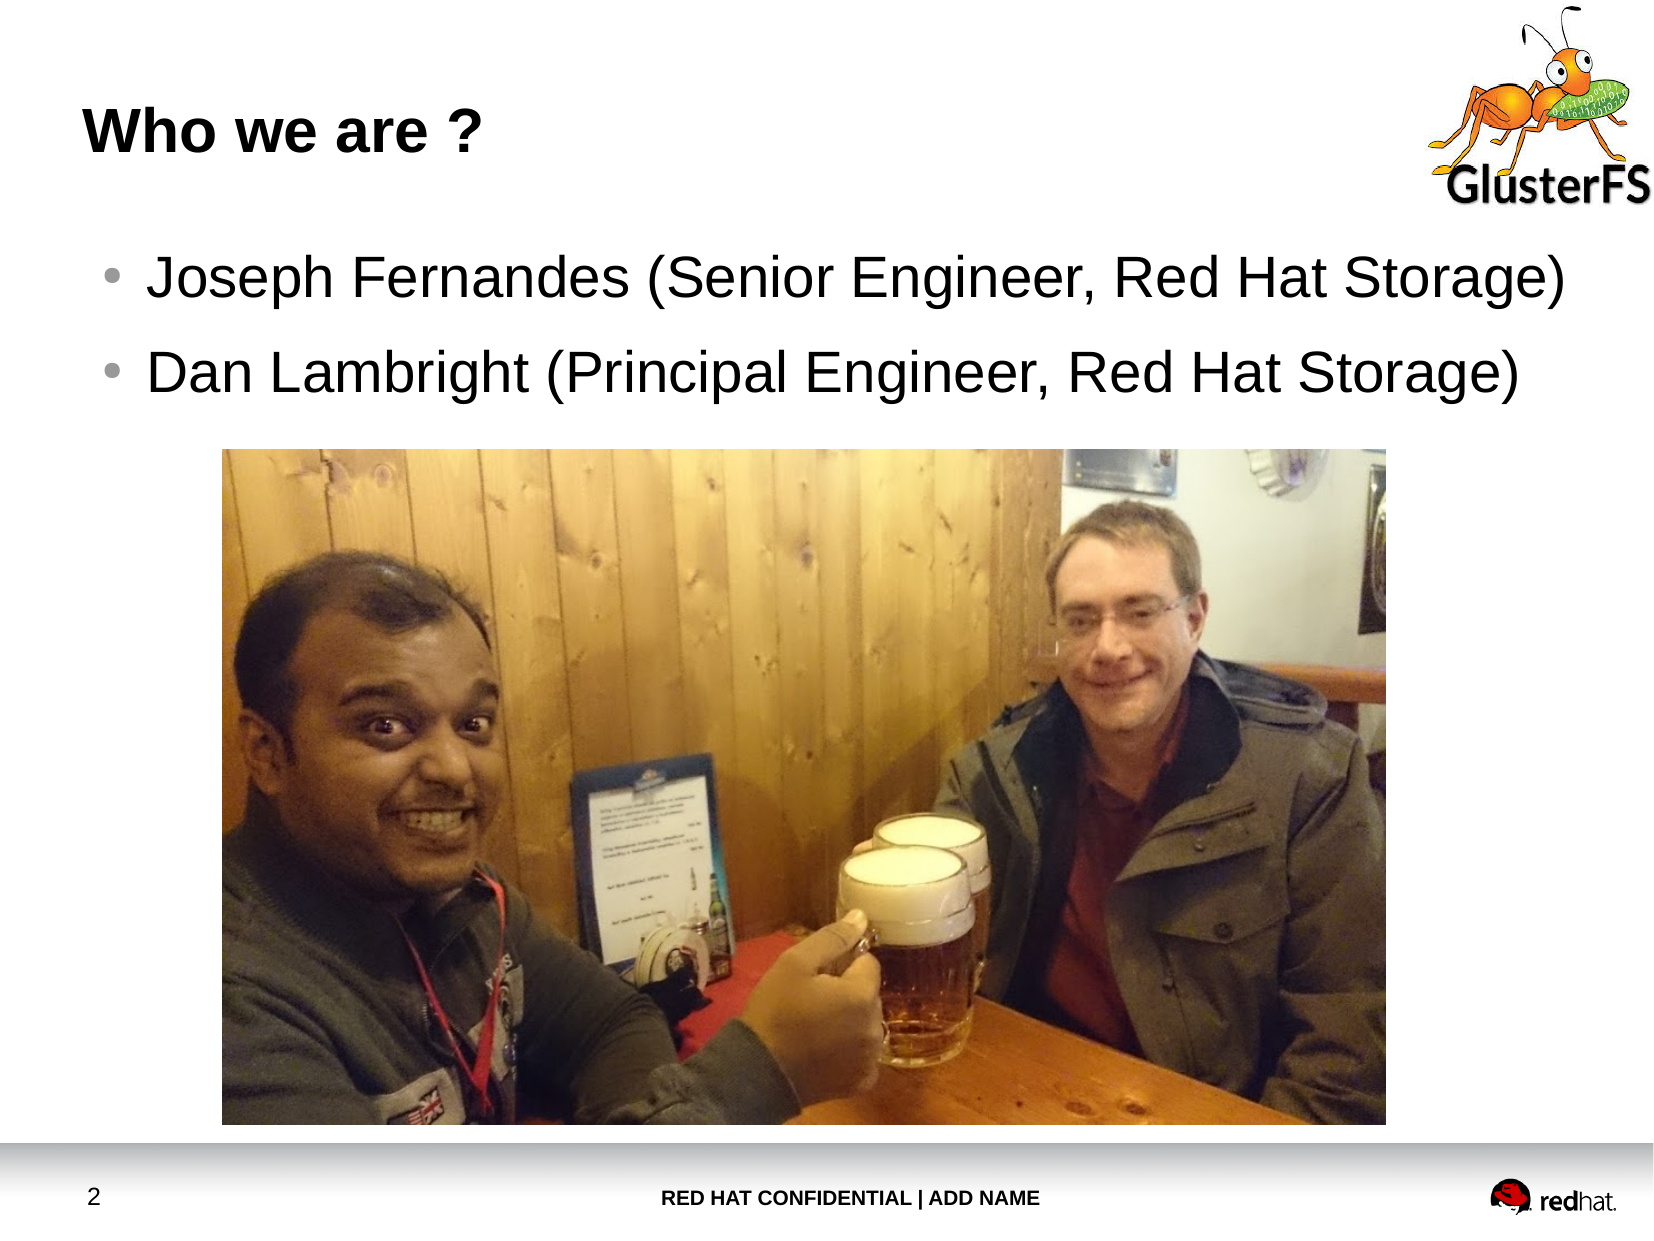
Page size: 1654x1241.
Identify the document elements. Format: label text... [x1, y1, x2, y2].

picture [0, 1143, 1654, 1241]
title Who we are ? [82, 37, 1426, 226]
picture [1425, 4, 1653, 208]
picture [222, 449, 1386, 1126]
list Joseph Fernandes (Senior Engineer, Red Hat Storage) Dan Lambright (Principal Engineer, Red Hat Storage) [86, 244, 1576, 1039]
